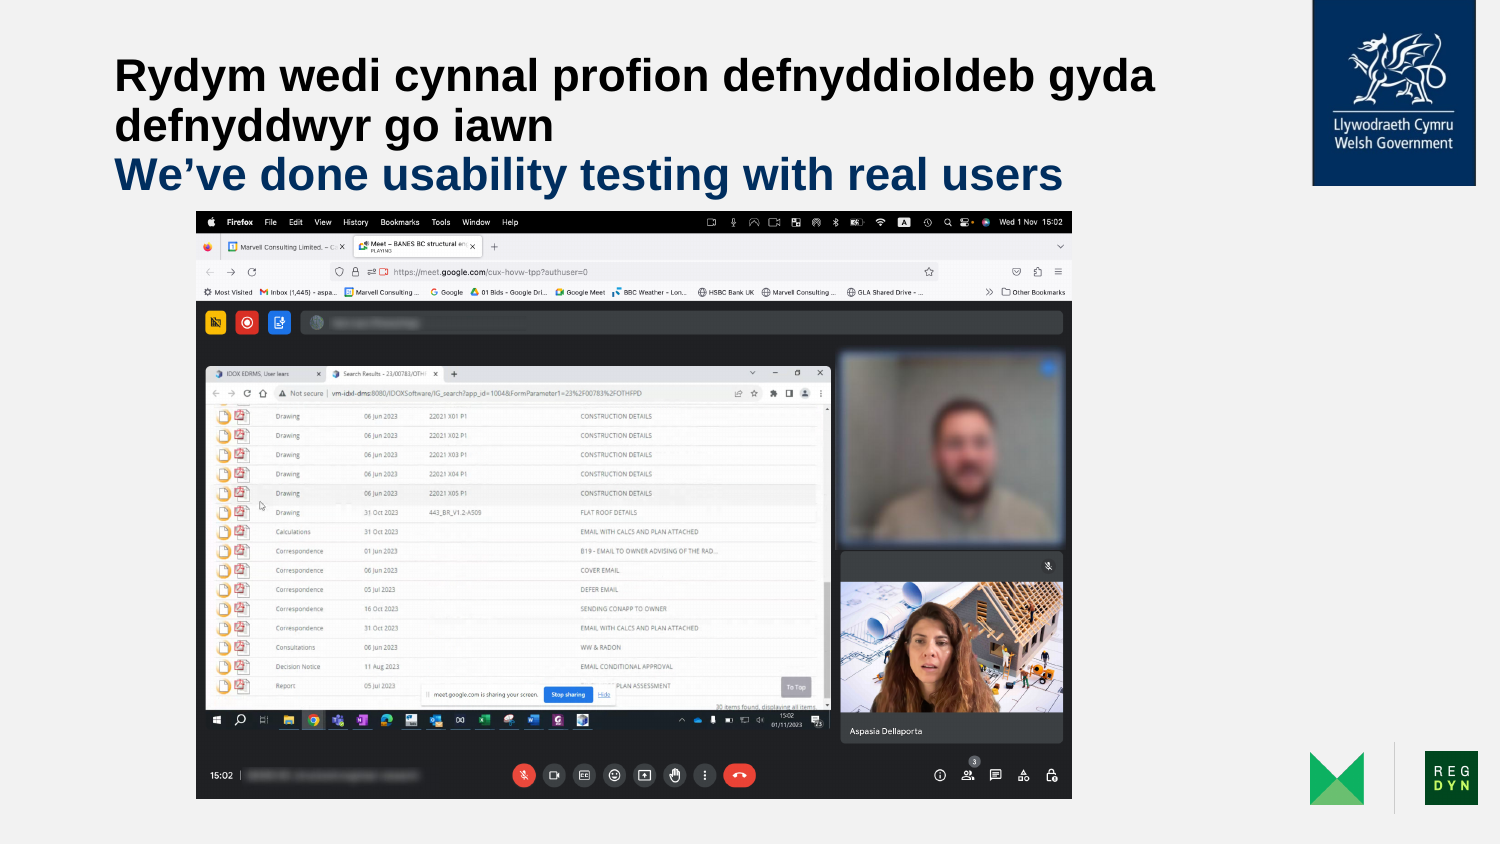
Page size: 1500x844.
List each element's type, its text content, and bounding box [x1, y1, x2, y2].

title Rydym wedi cynnal profion defnyddioldeb gyda defnyddwyr go iawn We’ve done usability testing with real users [103, 44, 1397, 209]
picture [1310, 752, 1364, 805]
picture [1425, 751, 1478, 805]
picture [196, 212, 1072, 799]
